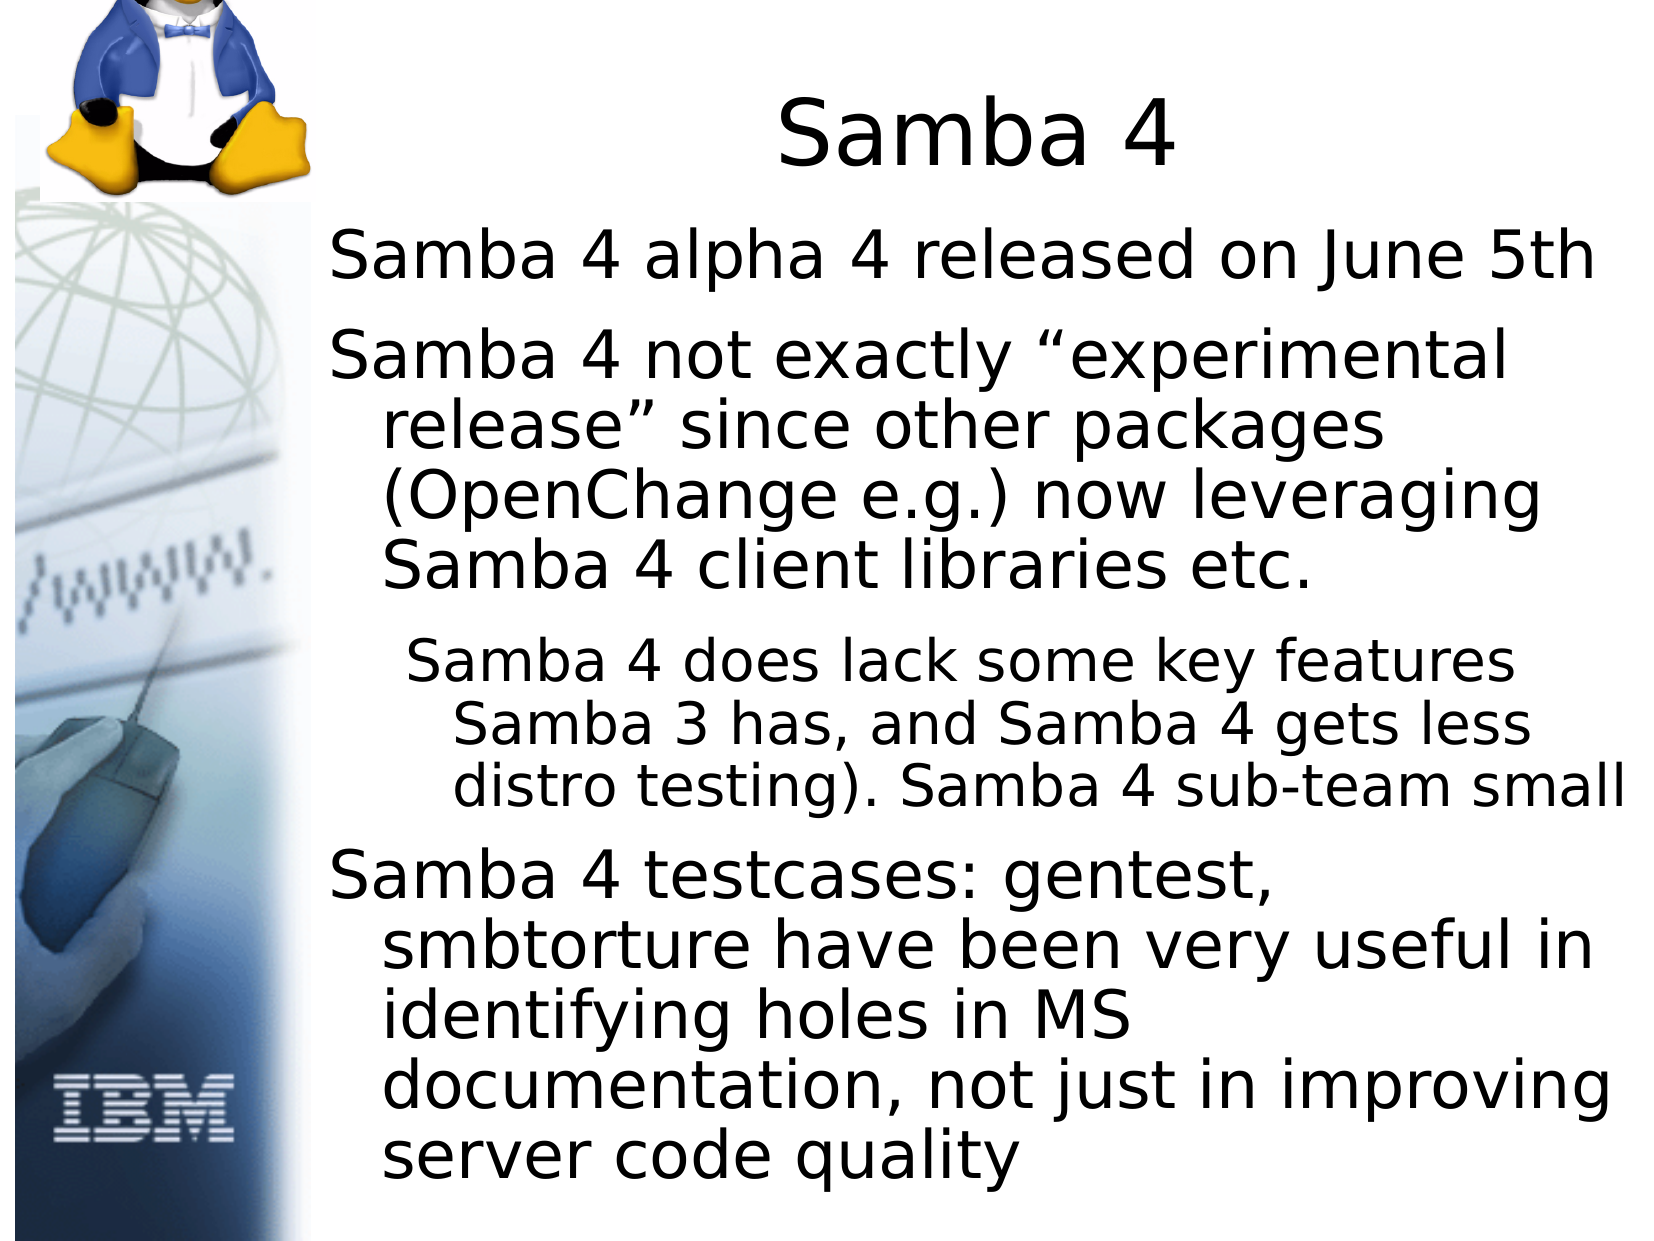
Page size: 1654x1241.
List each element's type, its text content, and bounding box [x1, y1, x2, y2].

title Samba 4 [301, 31, 1654, 242]
list Samba 4 alpha 4 released on June 5th Samba 4 not exactly “experimental release” since other packages (OpenChange e.g.) now leveraging Samba 4 client libraries etc. Samba 4 does lack some key features Samba 3 has, and Samba 4 gets less distro testing). Samba 4 sub-team small Samba 4 testcases: gentest, smbtorture have been very useful in identifying holes in MS documentation, not just in improving server code quality [310, 222, 1654, 1241]
